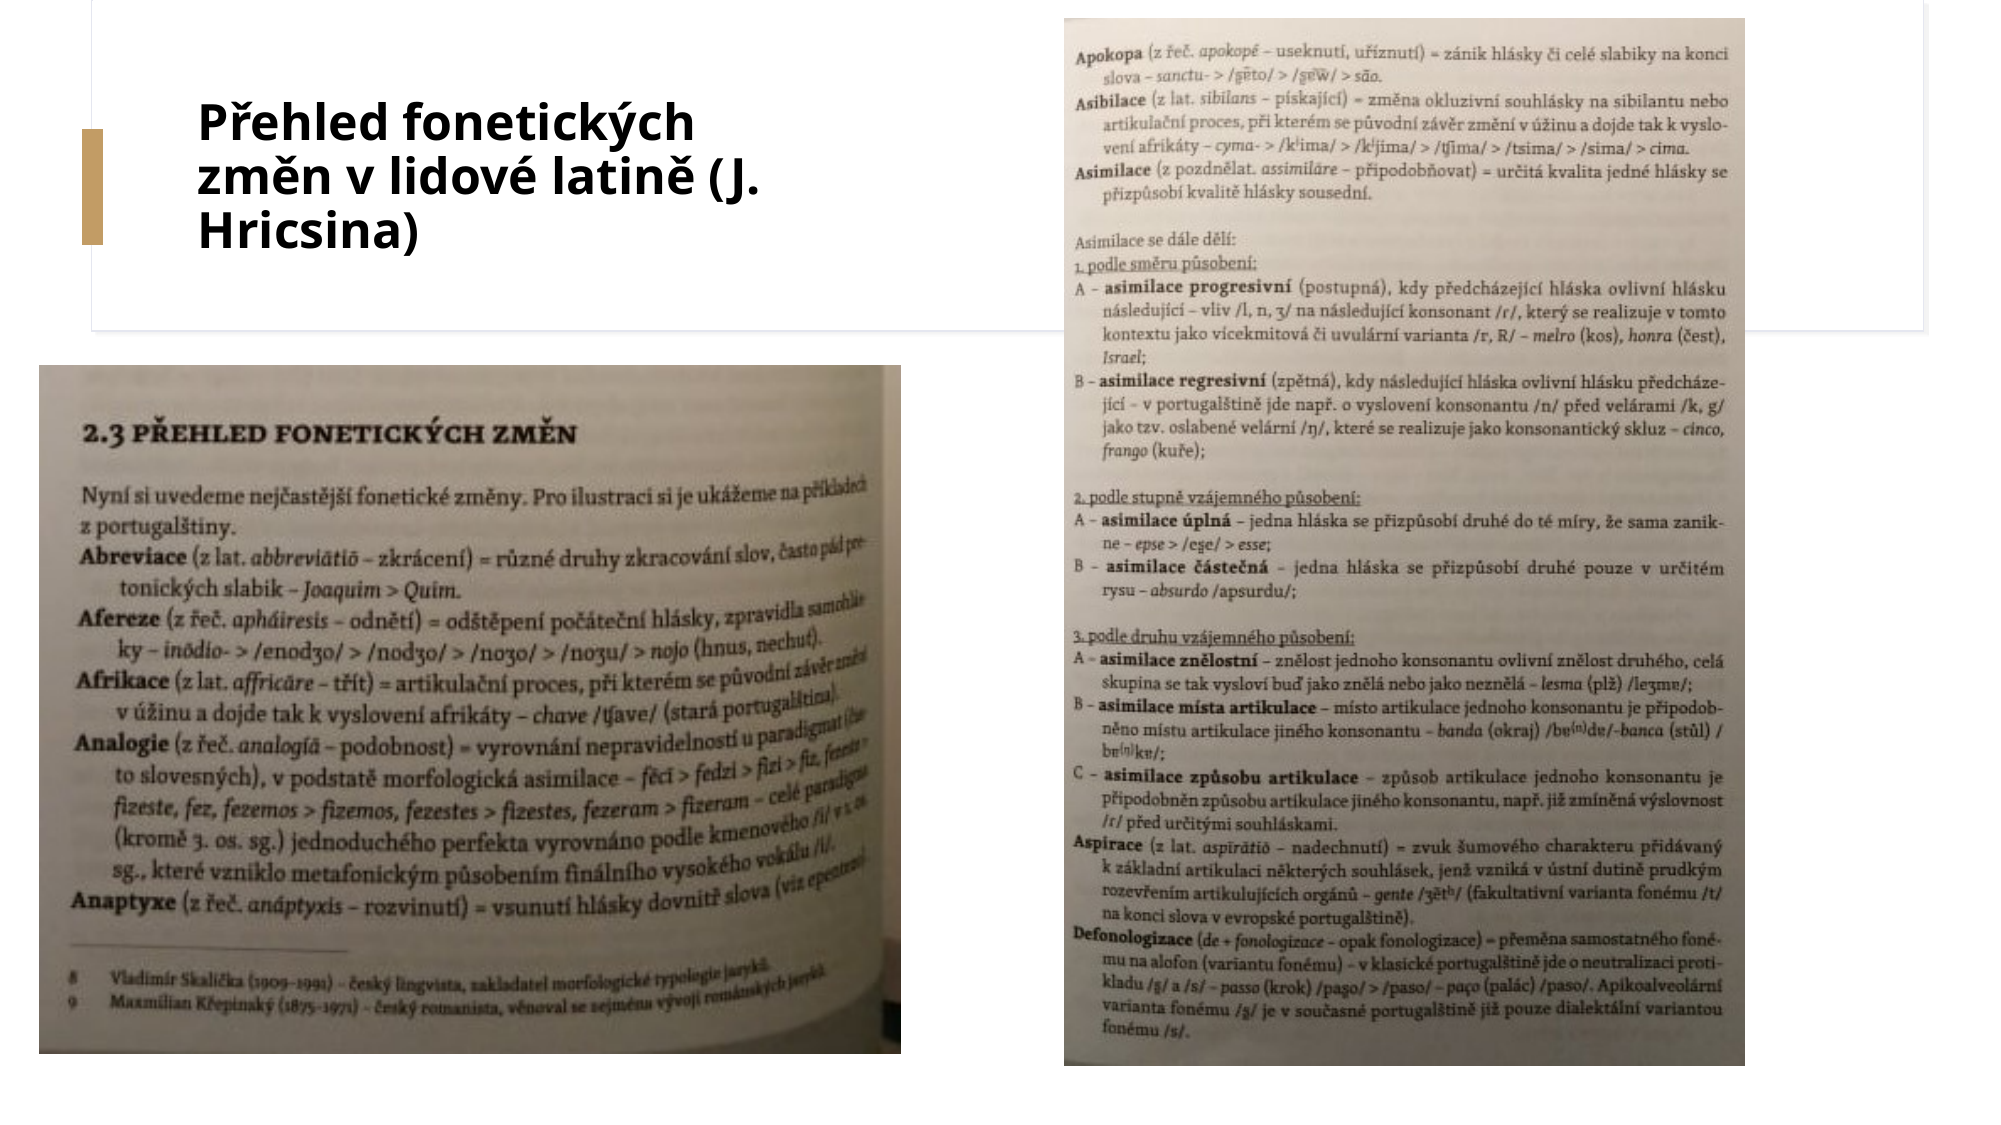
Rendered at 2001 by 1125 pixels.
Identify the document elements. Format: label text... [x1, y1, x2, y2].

title Přehled fonetických změn v lidové latině (J. Hricsina) [183, 90, 845, 231]
picture [39, 365, 901, 1054]
picture [1064, 18, 1745, 1067]
